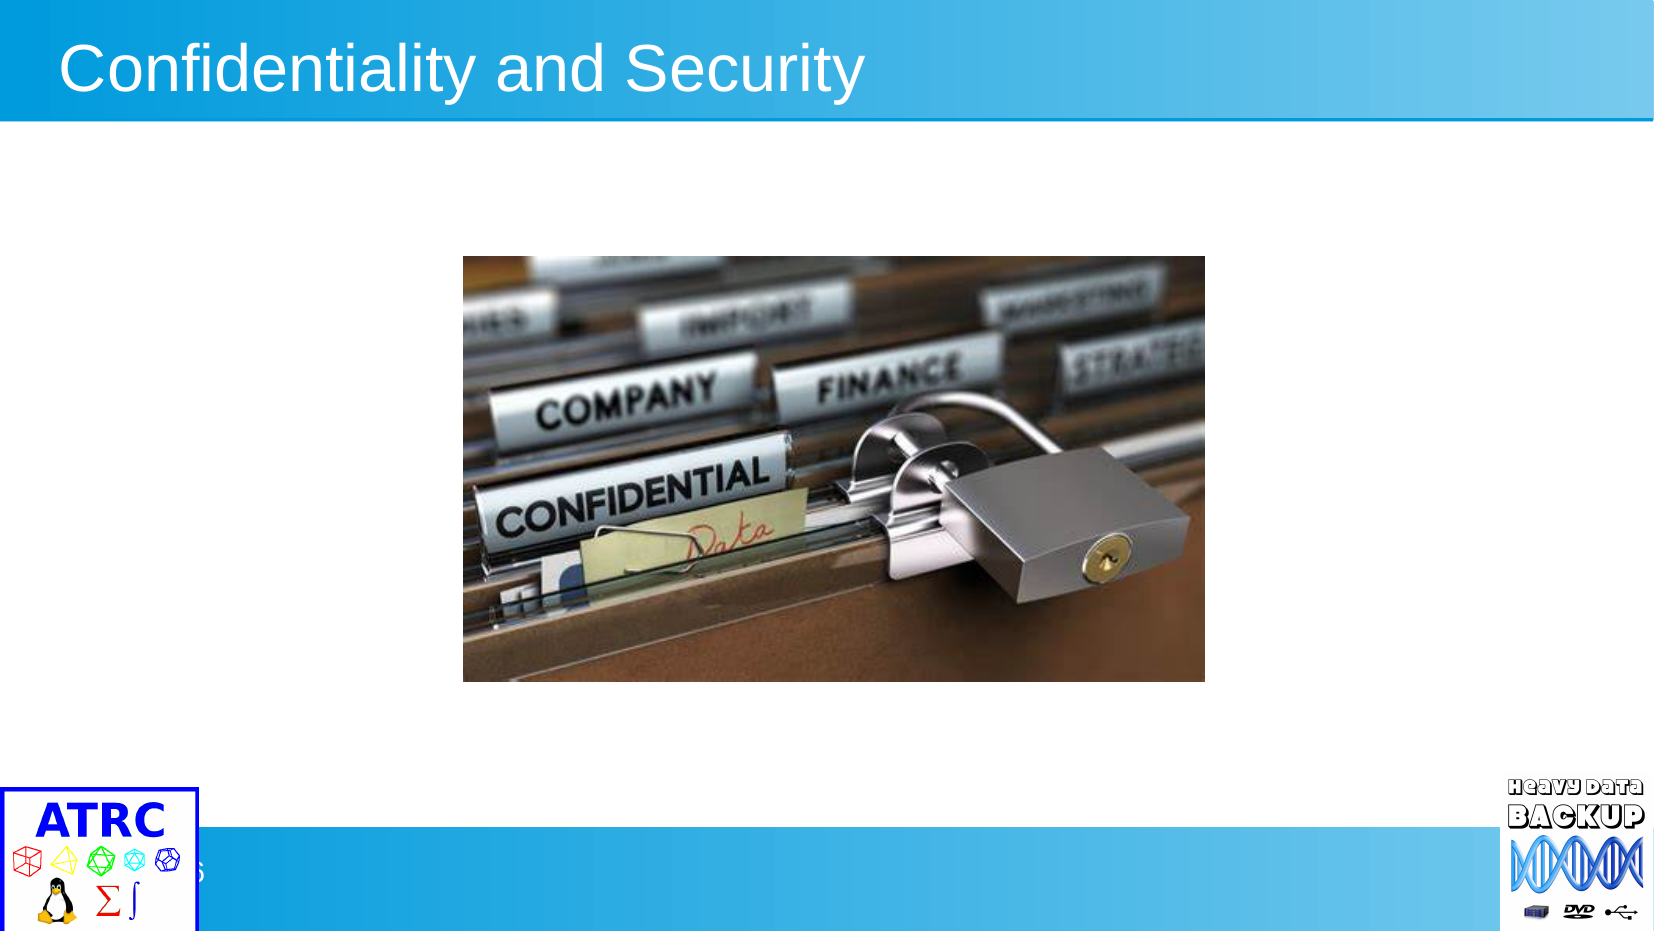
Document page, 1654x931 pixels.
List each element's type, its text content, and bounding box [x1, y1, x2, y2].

picture [463, 256, 1205, 682]
picture [1500, 771, 1654, 931]
title Confidentiality and Security [59, 29, 1595, 108]
picture [0, 787, 199, 931]
